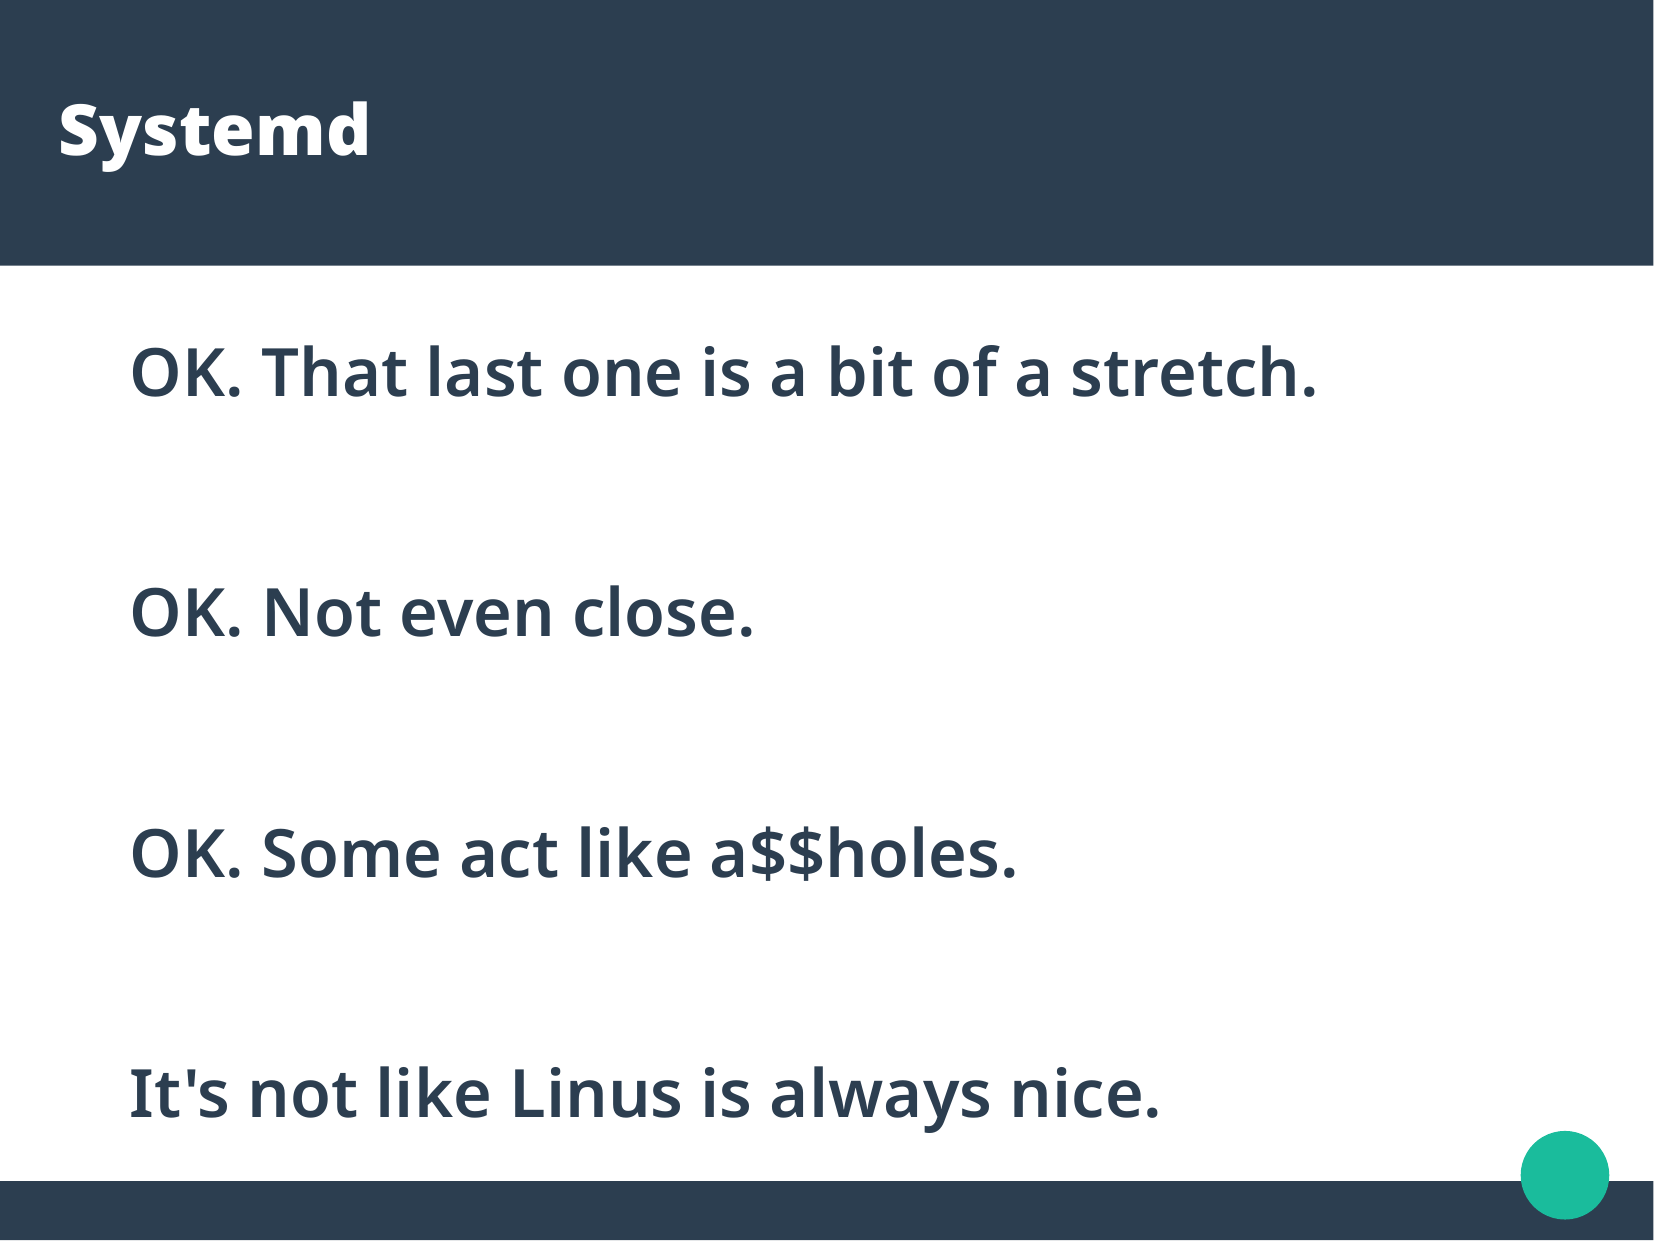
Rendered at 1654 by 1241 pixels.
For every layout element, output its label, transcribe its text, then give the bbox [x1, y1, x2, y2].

title Systemd [59, 49, 1595, 207]
list OK. That last one is a bit of a stretch. OK. Not even close. OK. Some act like a$$holes. It's not like Linus is always nice. [59, 324, 1595, 1152]
